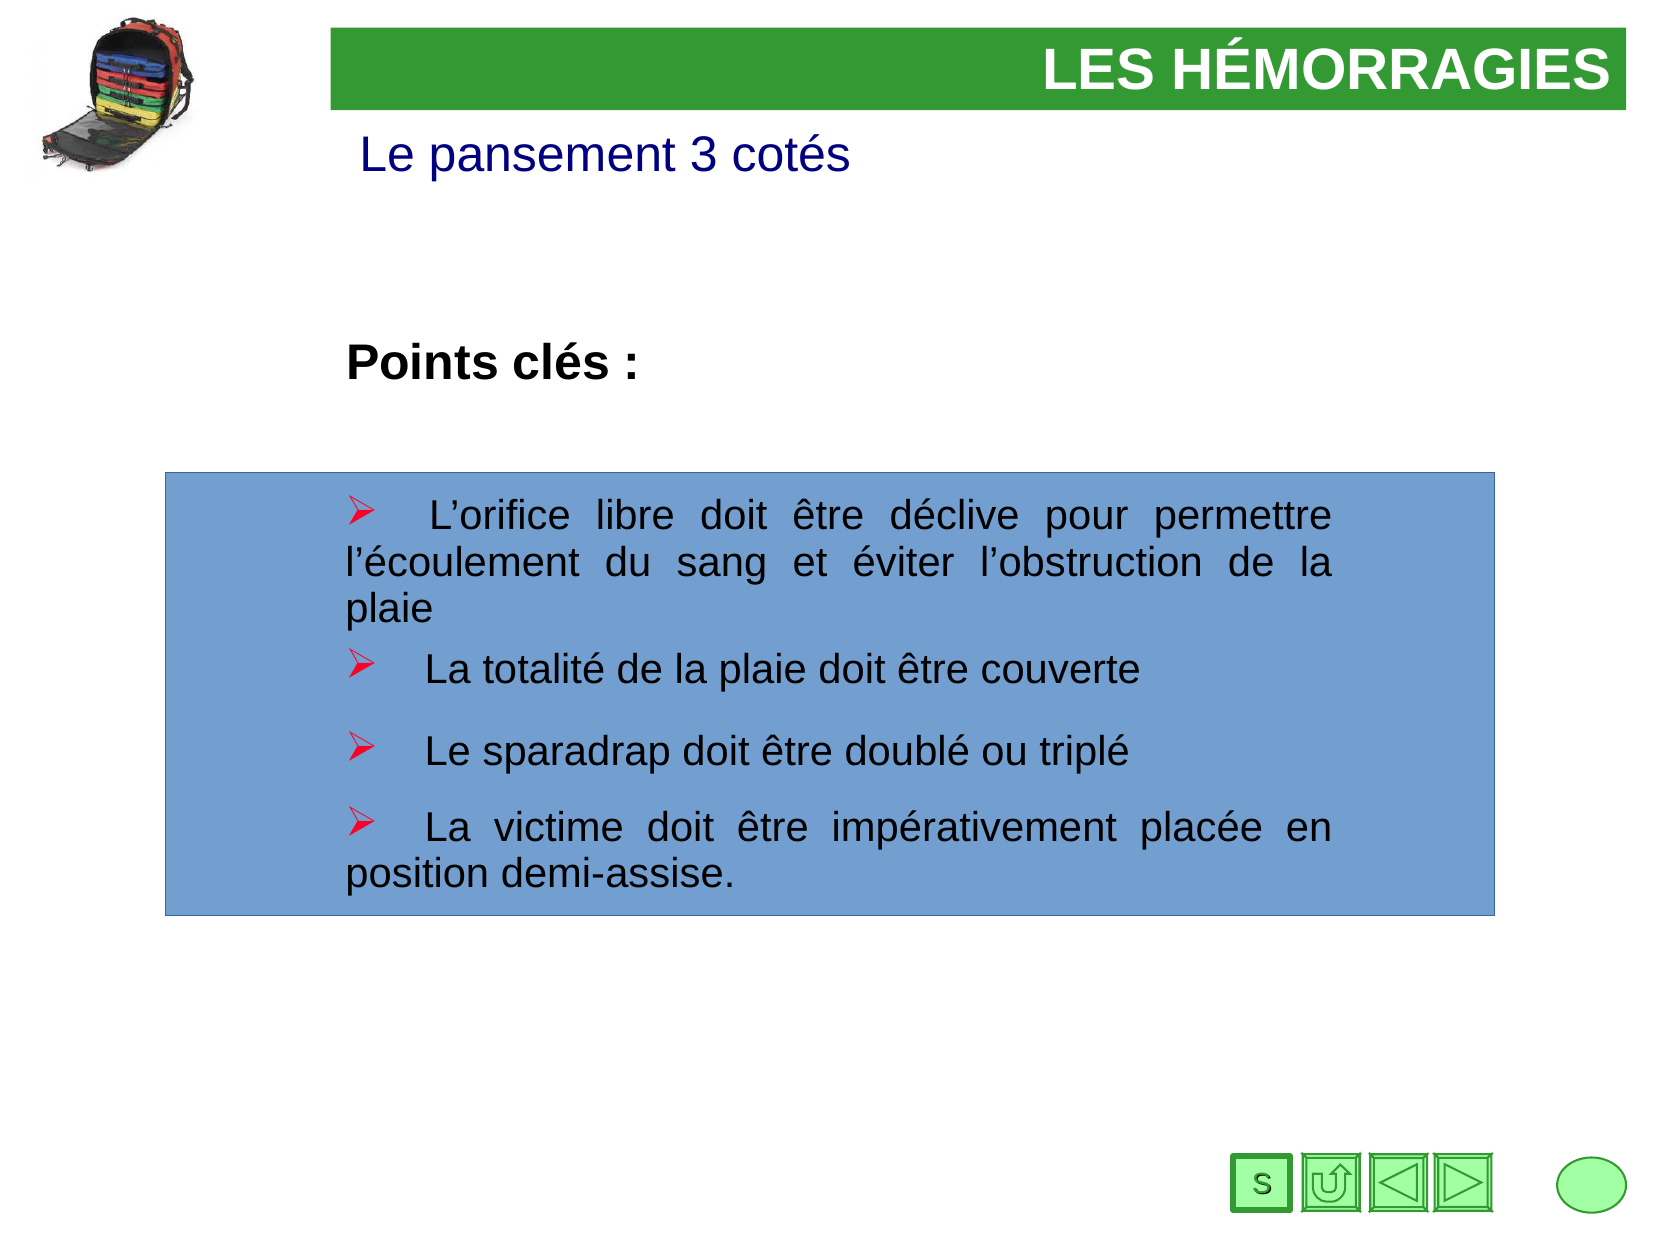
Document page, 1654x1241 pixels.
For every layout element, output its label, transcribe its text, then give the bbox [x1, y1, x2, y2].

text_box La victime doit être impérativement placée en position demi-assise. [330, 795, 1348, 905]
text_box [165, 472, 1495, 916]
text_box L’orifice libre doit être déclive pour permettre l’écoulement du sang et éviter l’obstruction de la plaie [330, 484, 1348, 637]
text_box Points clés : [331, 326, 1121, 399]
text_box Le pansement 3 cotés [344, 118, 1627, 190]
text_box [1557, 1157, 1627, 1213]
text_box La totalité de la plaie doit être couverte [330, 637, 1348, 700]
text_box Le sparadrap doit être doublé ou triplé [330, 720, 1348, 783]
text_box LES HÉMORRAGIES [330, 27, 1626, 111]
picture [29, 5, 201, 183]
